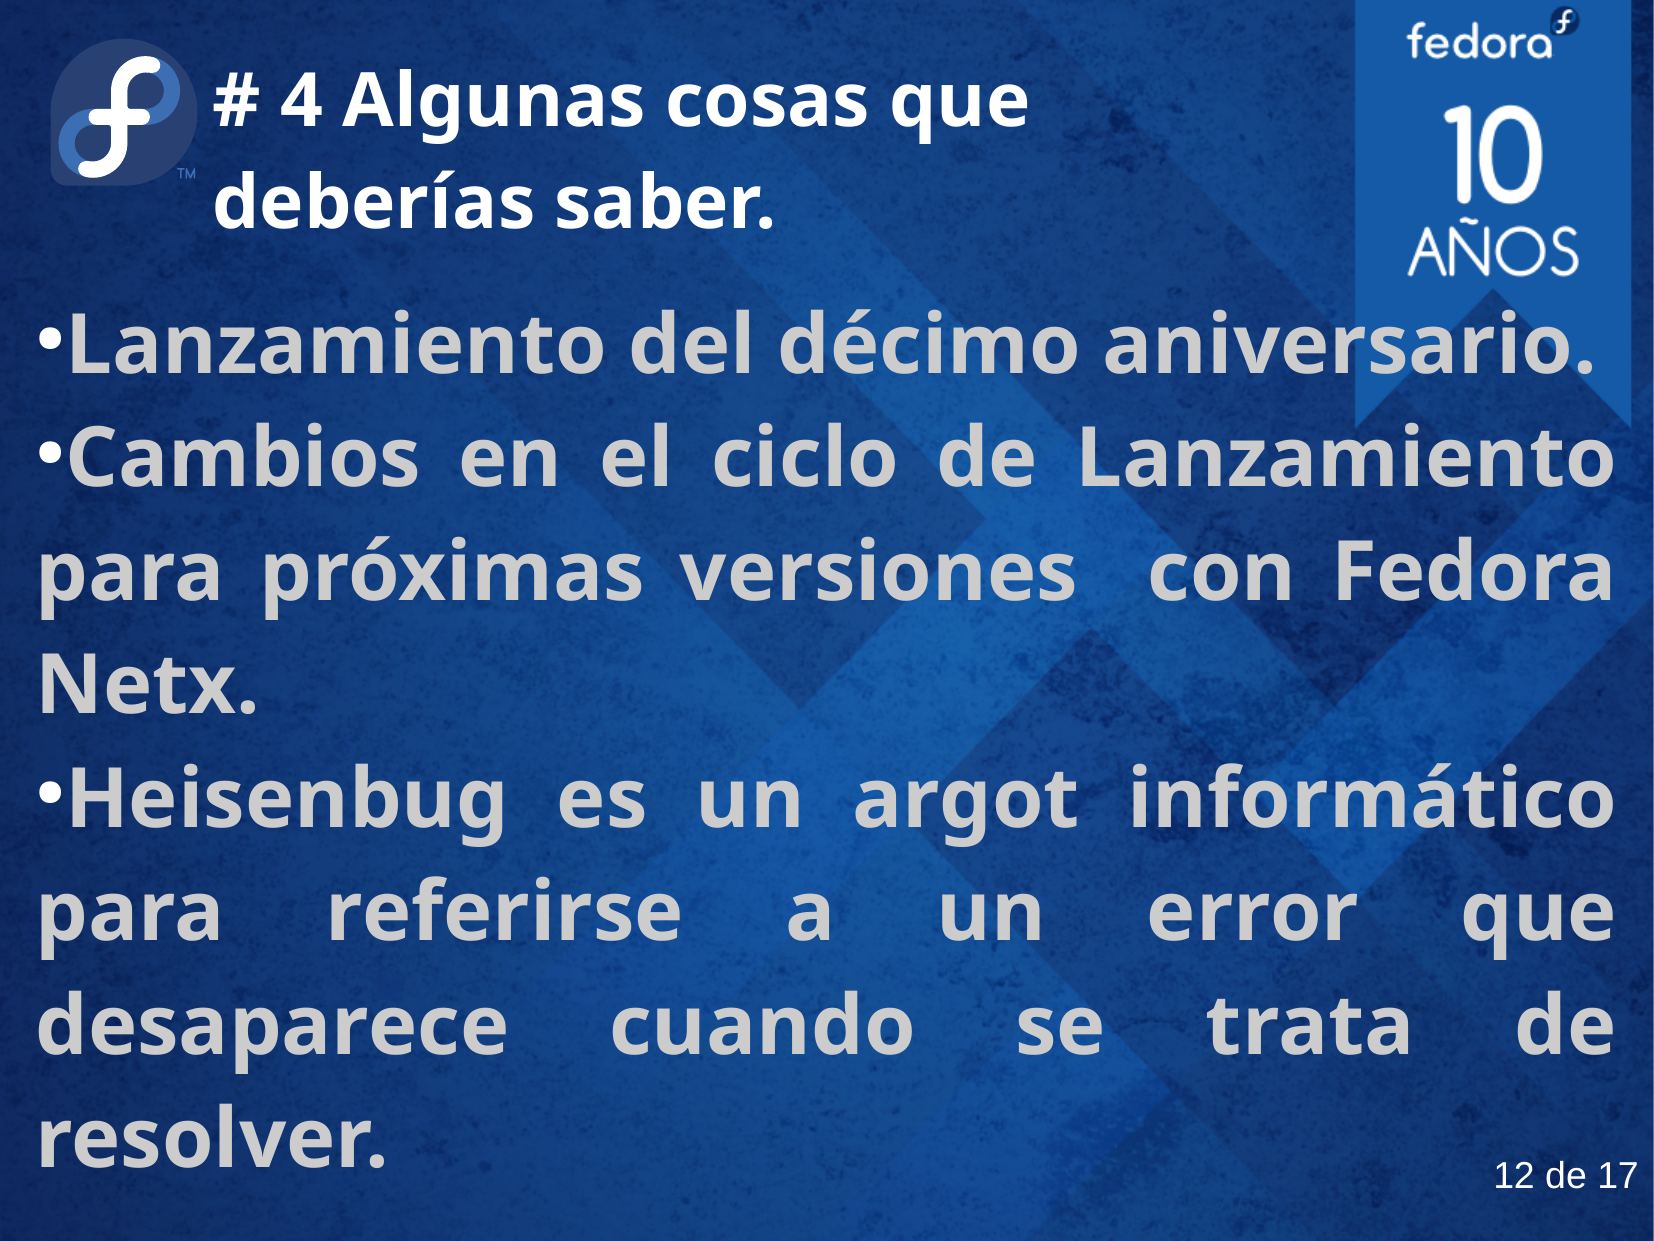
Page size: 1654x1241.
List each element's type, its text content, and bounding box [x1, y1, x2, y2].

text_box Lanzamiento del décimo aniversario. Cambios en el ciclo de Lanzamiento para próximas versiones con Fedora Netx. Heisenbug es un argot informático para referirse a un error que desaparece cuando se trata de resolver. [35, 318, 1619, 1158]
picture [0, 0, 1654, 1241]
text_box <número> de 17 [995, 1146, 1654, 1217]
title # 4 Algunas cosas que deberías saber. [272, 54, 1347, 243]
